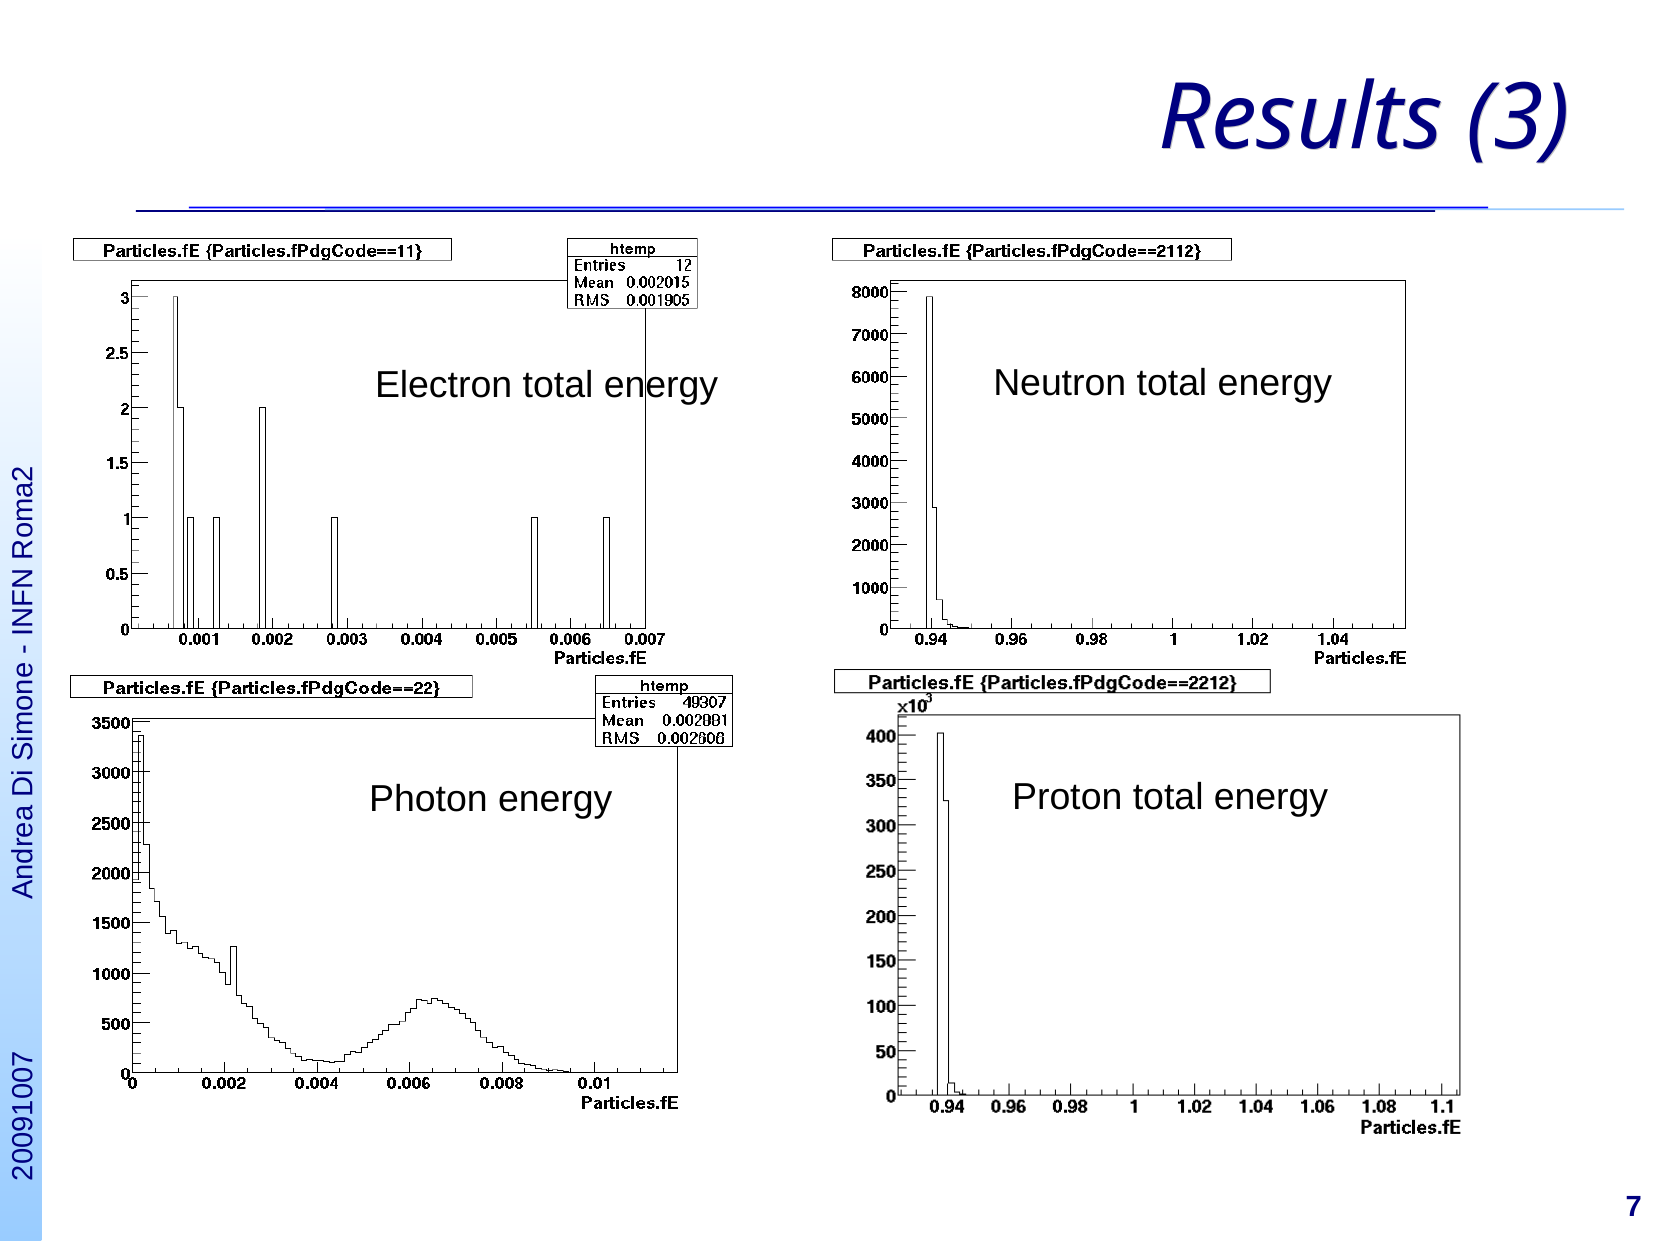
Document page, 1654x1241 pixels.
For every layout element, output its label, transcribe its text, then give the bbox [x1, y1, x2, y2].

title Results (3) [82, 56, 1571, 170]
text_box Proton total energy [997, 767, 1343, 825]
text_box Electron total energy [360, 356, 733, 414]
picture [826, 236, 1530, 1143]
text_box Neutron total energy [978, 354, 1347, 412]
text_box Photon energy [354, 769, 627, 827]
picture [67, 236, 709, 672]
picture [64, 673, 745, 1117]
